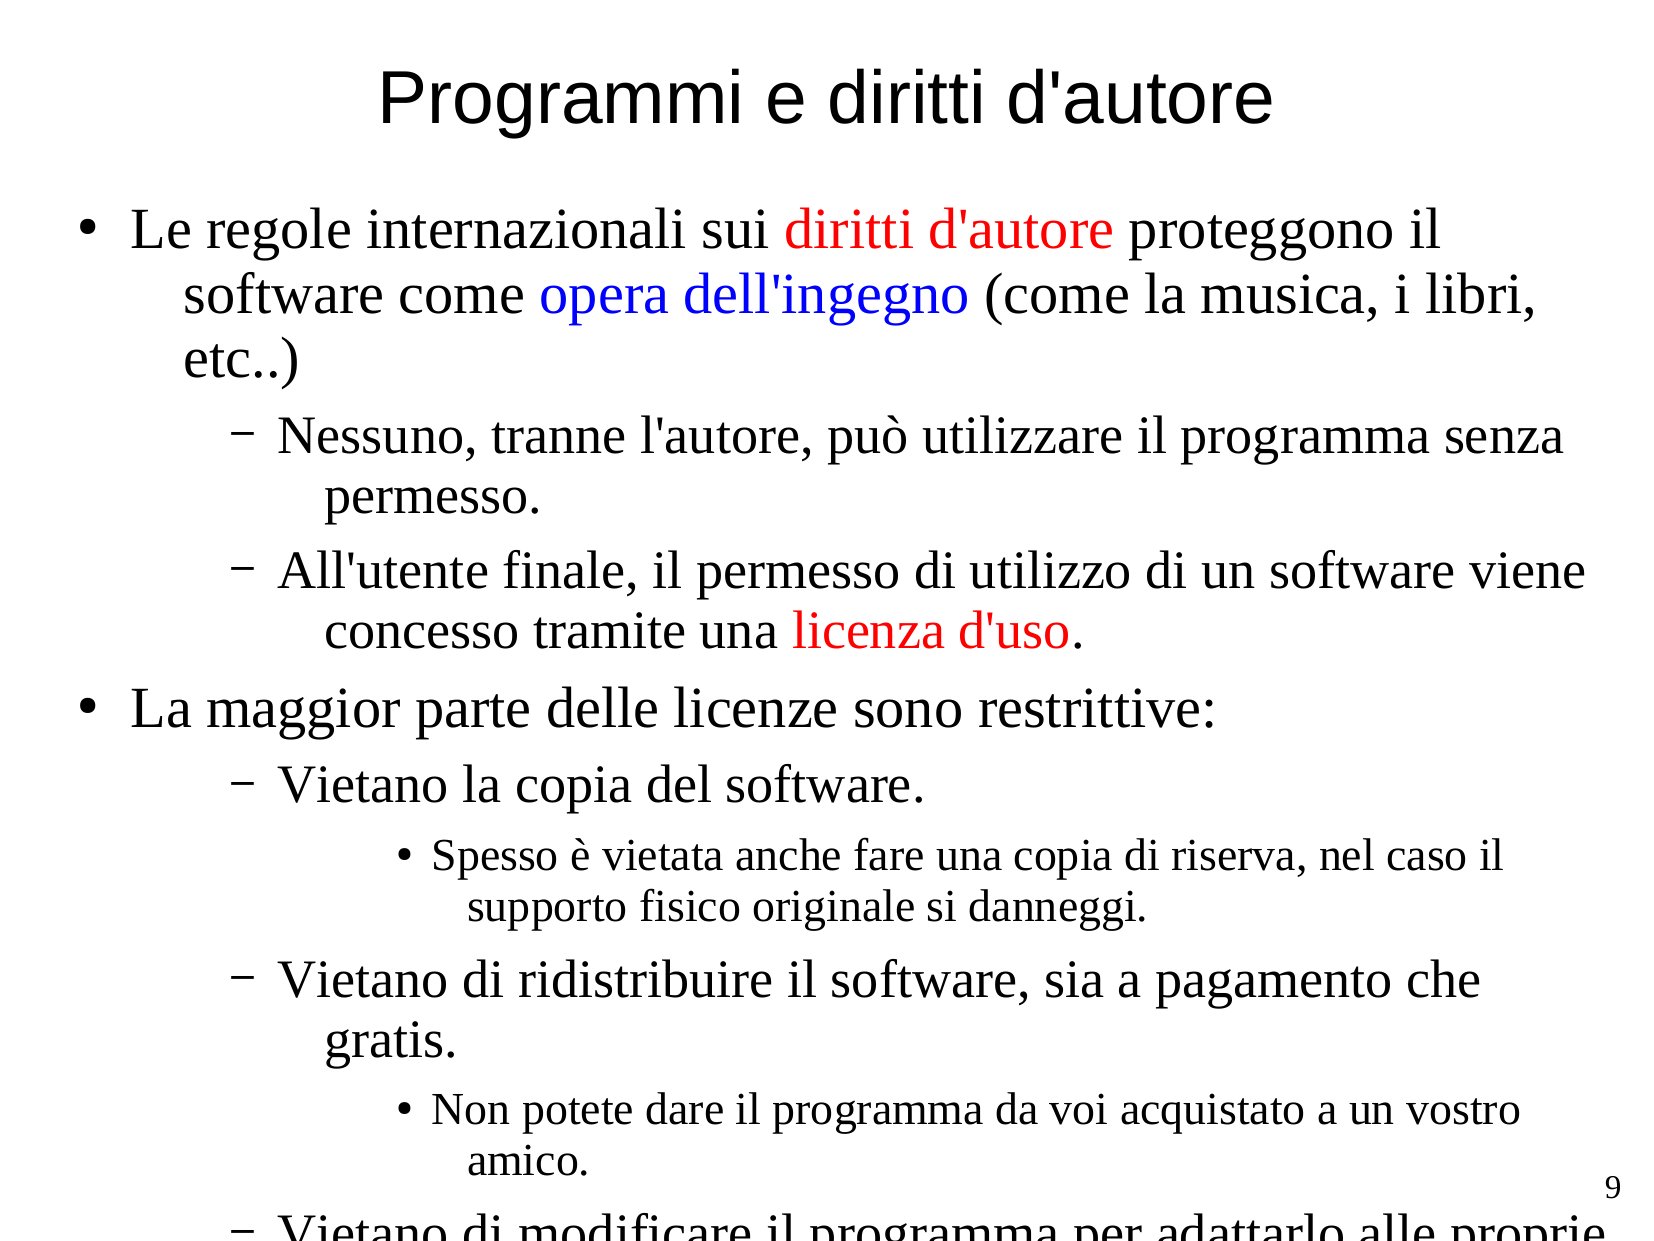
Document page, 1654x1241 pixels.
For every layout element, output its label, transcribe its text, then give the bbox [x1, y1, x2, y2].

title Programmi e diritti d'autore [37, 30, 1617, 166]
list Le regole internazionali sui diritti d'autore proteggono il software come opera dell'ingegno (come la musica, i libri, etc..) Nessuno, tranne l'autore, può utilizzare il programma senza permesso. All'utente finale, il permesso di utilizzo di un software viene concesso tramite una licenza d'uso. La maggior parte delle licenze sono restrittive: Vietano la copia del software. Spesso è vietata anche fare una copia di riserva, nel caso il supporto fisico originale si danneggi. Vietano di ridistribuire il software, sia a pagamento che gratis. Non potete dare il programma da voi acquistato a un vostro amico. Vietano di modificare il programma per adattarlo alle proprie esigenze, o per correggerne i difetti. [42, 196, 1612, 1187]
